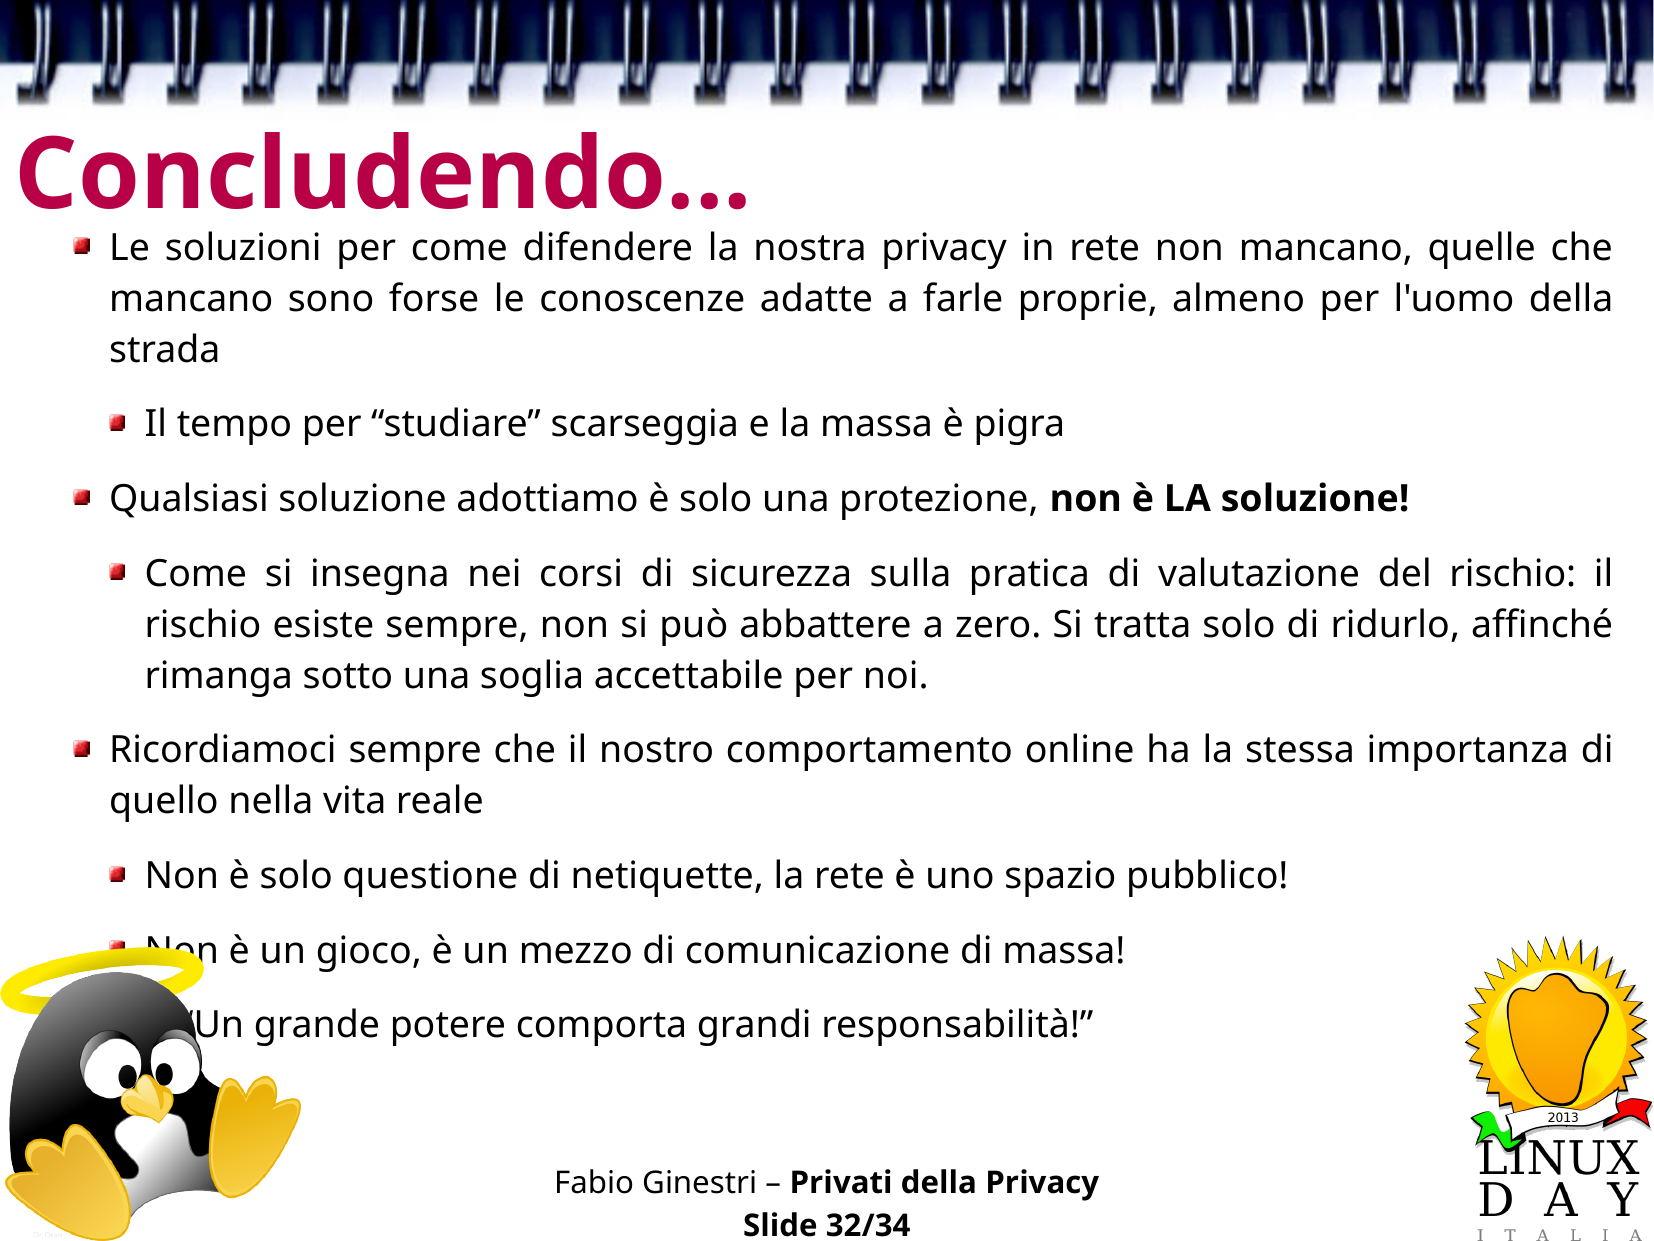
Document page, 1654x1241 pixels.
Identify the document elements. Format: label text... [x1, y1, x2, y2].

picture [0, 0, 1654, 121]
picture [0, 947, 301, 1241]
text_box Le soluzioni per come difendere la nostra privacy in rete non mancano, quelle che mancano sono forse le conoscenze adatte a farle proprie, almeno per l'uomo della strada Il tempo per “studiare” scarseggia e la massa è pigra Qualsiasi soluzione adottiamo è solo una protezione, non è LA soluzione! Come si insegna nei corsi di sicurezza sulla pratica di valutazione del rischio: il rischio esiste sempre, non si può abbattere a zero. Si tratta solo di ridurlo, affinché rimanga sotto una soglia accettabile per noi. Ricordiamoci sempre che il nostro comportamento online ha la stessa importanza di quello nella vita reale Non è solo questione di netiquette, la rete è uno spazio pubblico! Non è un gioco, è un mezzo di comunicazione di massa! “Un grande potere comporta grandi responsabilità!” [23, 212, 1630, 959]
picture [1464, 935, 1654, 1241]
text_box Fabio Ginestri – Privati della Privacy Slide <numero>/34 [550, 1152, 1104, 1241]
text_box Concludendo... [0, 94, 748, 226]
